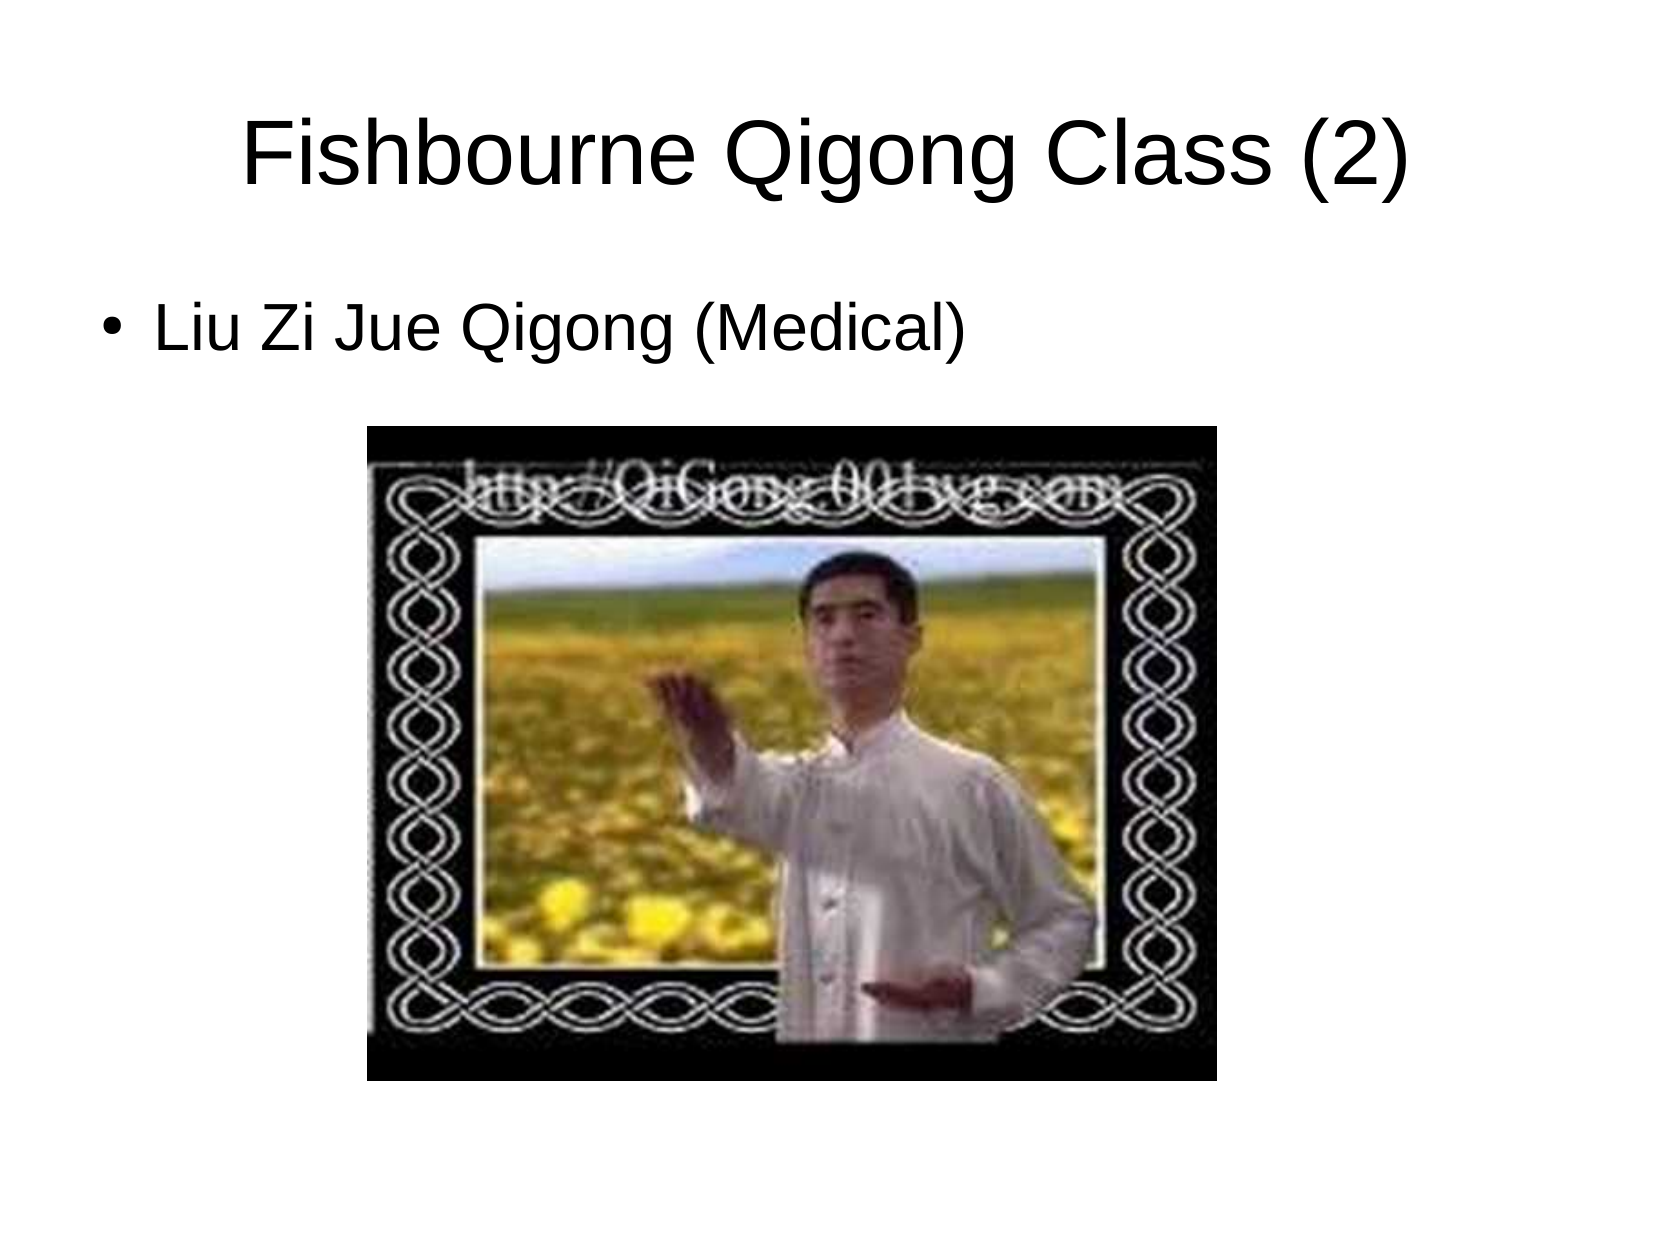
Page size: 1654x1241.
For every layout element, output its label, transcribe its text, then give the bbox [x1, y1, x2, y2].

title Fishbourne Qigong Class (2) [82, 49, 1571, 257]
list Liu Zi Jue Qigong (Medical) [82, 290, 1571, 1010]
picture [367, 426, 1217, 1081]
